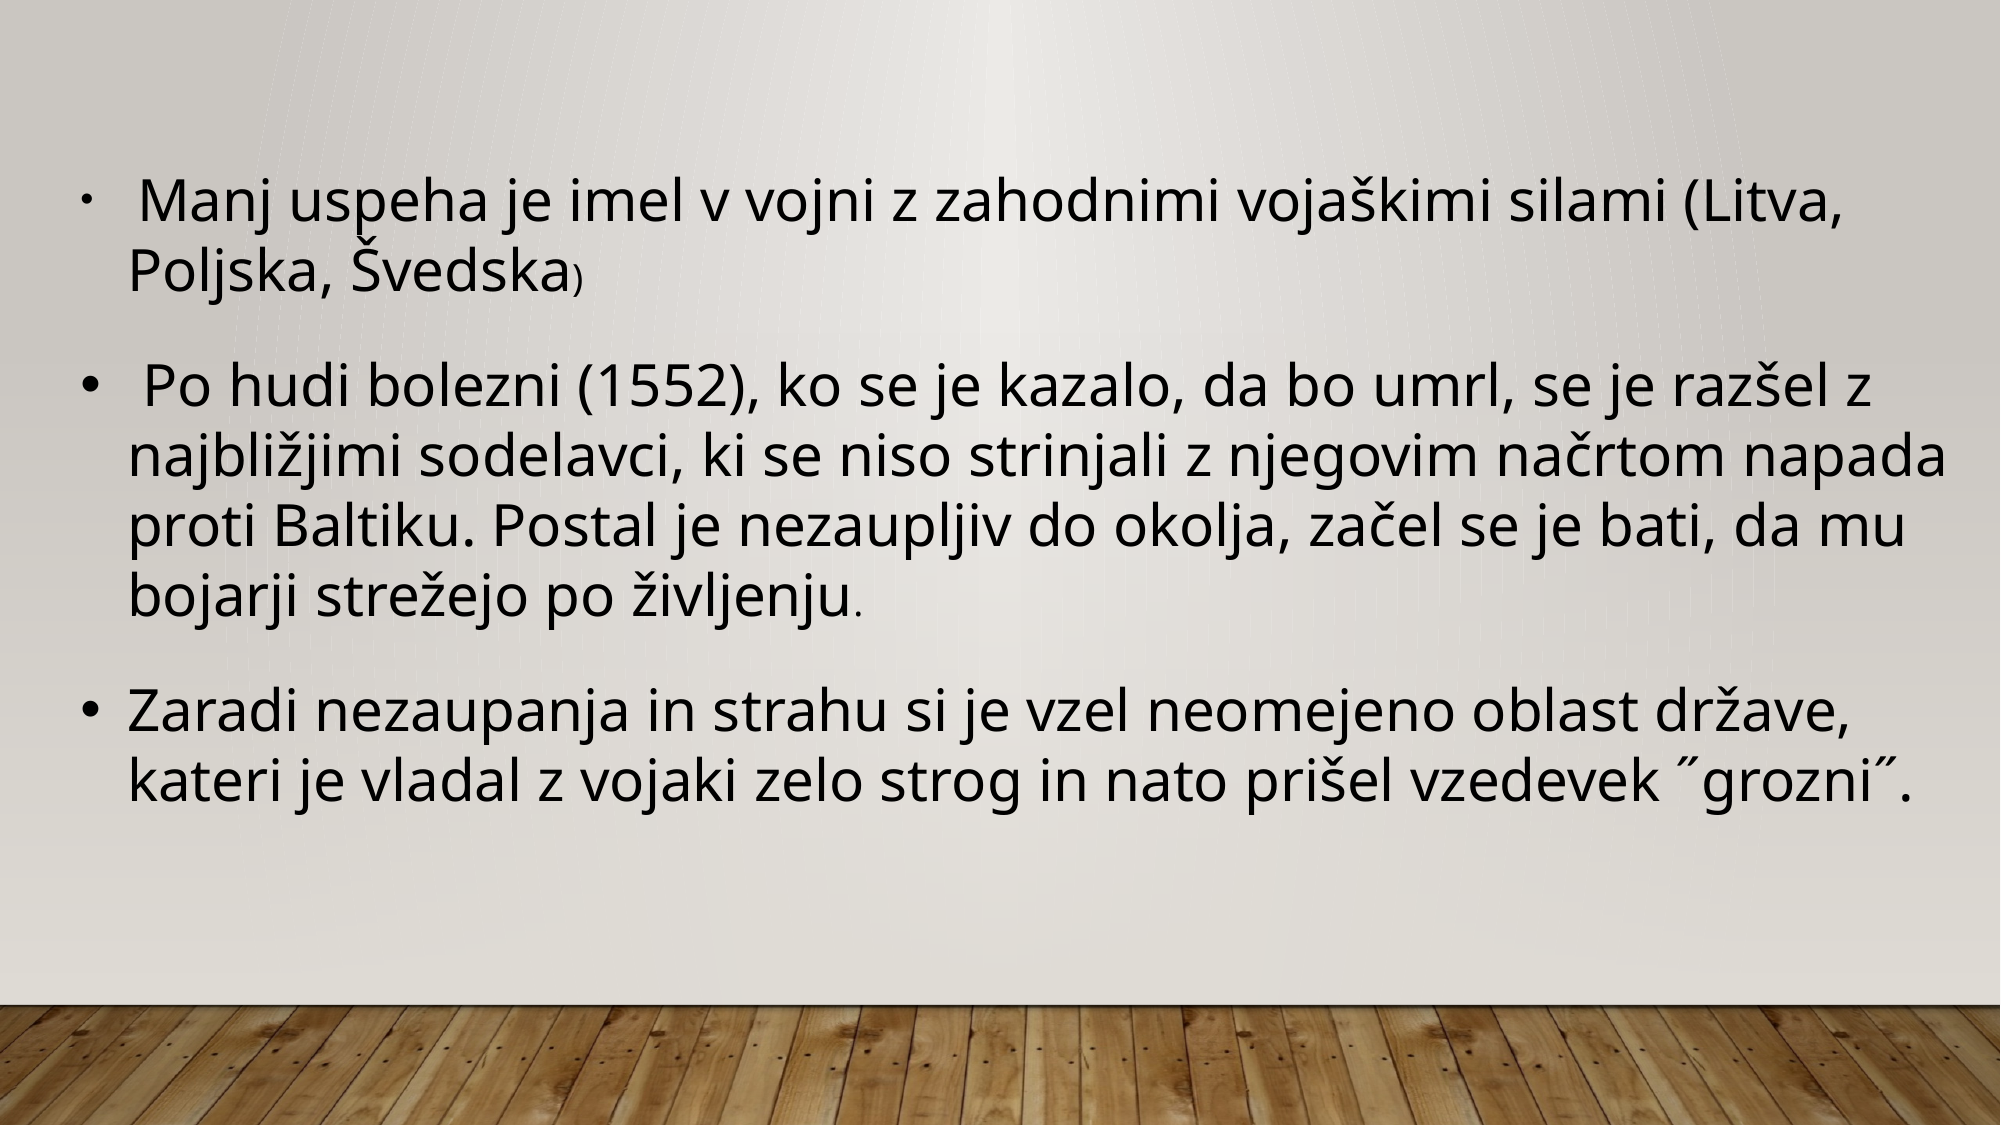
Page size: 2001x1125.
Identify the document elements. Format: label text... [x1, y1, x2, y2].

picture [0, 1005, 2000, 1125]
text_box Manj uspeha je imel v vojni z zahodnimi vojaškimi silami (Litva, Poljska, Švedska) Po hudi bolezni (1552), ko se je kazalo, da bo umrl, se je razšel z najbližjimi sodelavci, ki se niso strinjali z njegovim načrtom napada proti Baltiku. Postal je nezaupljiv do okolja, začel se je bati, da mu bojarji strežejo po življenju. Zaradi nezaupanja in strahu si je vzel neomejeno oblast države, kateri je vladal z vojaki zelo strog in nato prišel vzedevek ˝grozni˝. [65, 156, 1972, 956]
